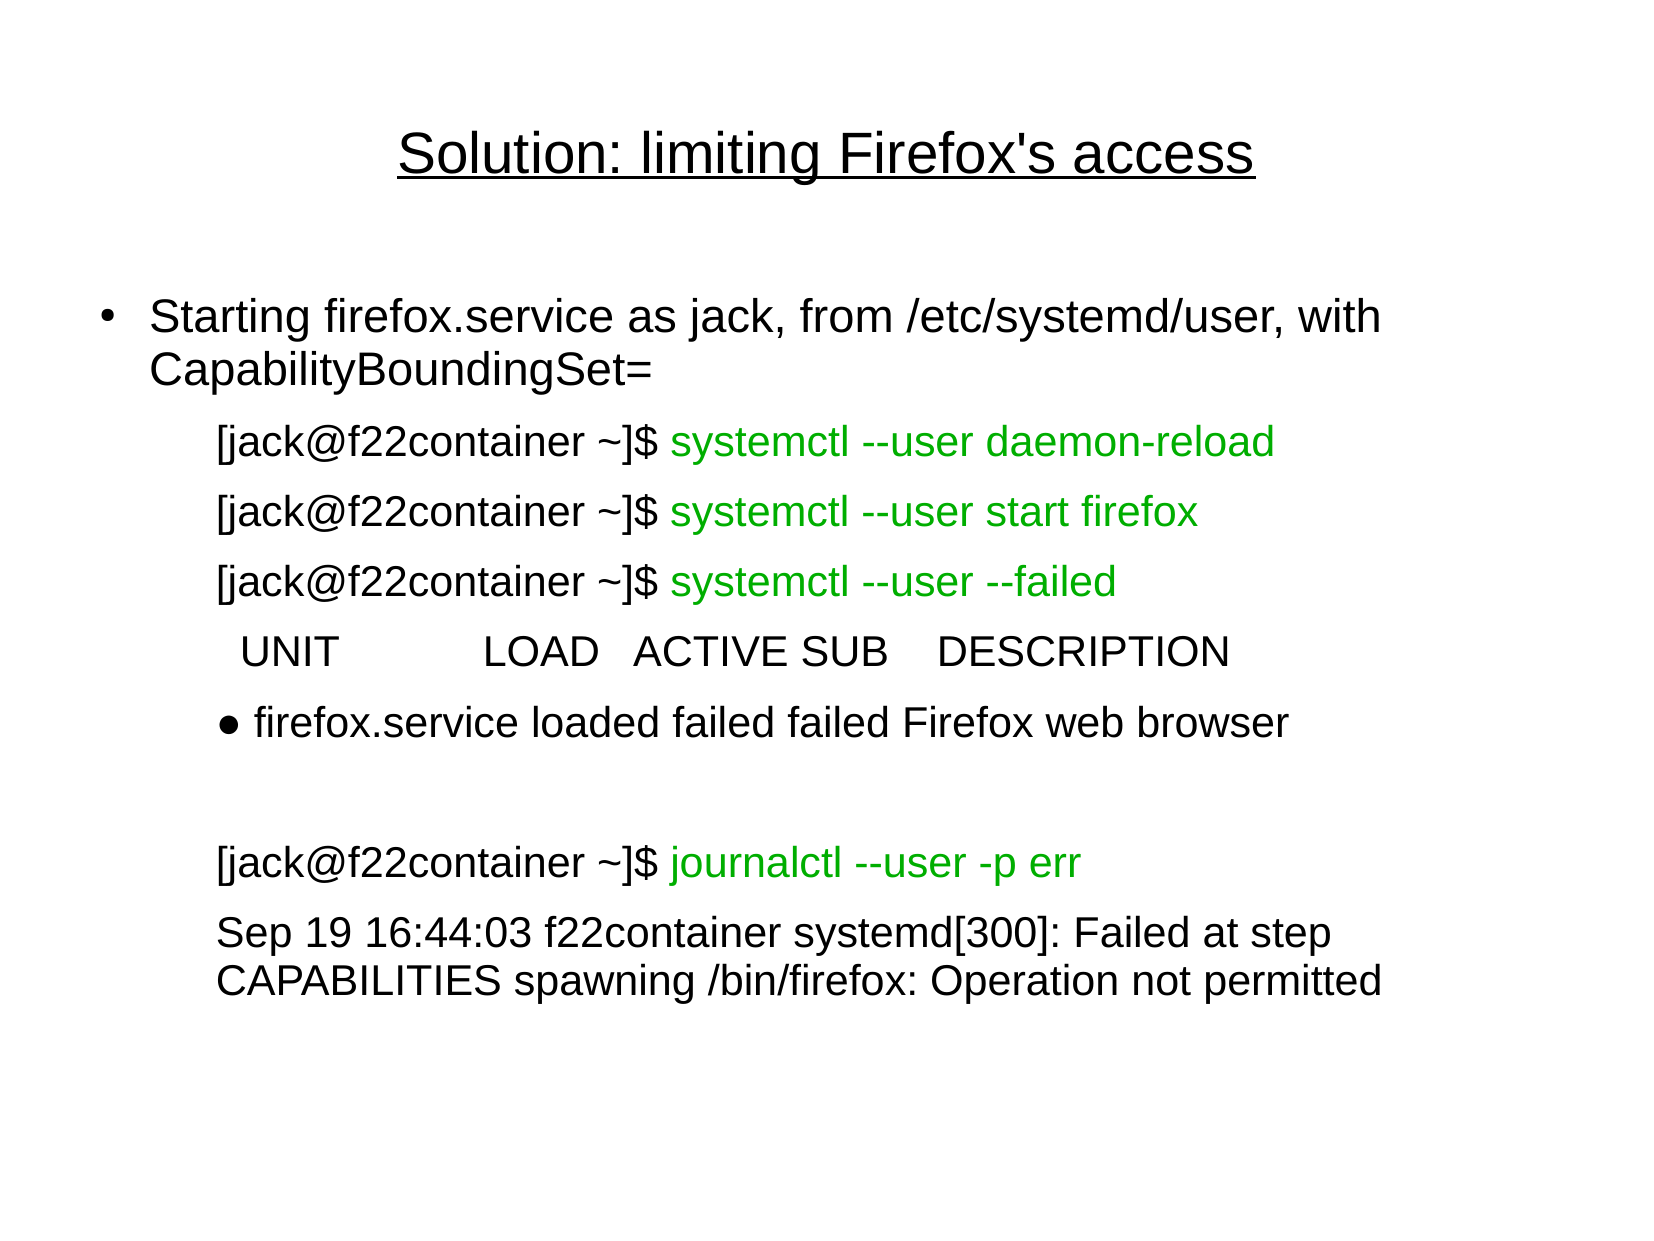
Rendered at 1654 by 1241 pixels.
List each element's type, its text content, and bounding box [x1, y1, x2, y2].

title Solution: limiting Firefox's access [82, 49, 1571, 257]
list Starting firefox.service as jack, from /etc/systemd/user, with CapabilityBoundingSet= [jack@f22container ~]$ systemctl --user daemon-reload [jack@f22container ~]$ systemctl --user start firefox [jack@f22container ~]$ systemctl --user --failed UNIT LOAD ACTIVE SUB DESCRIPTION ● firefox.service loaded failed failed Firefox web browser [jack@f22container ~]$ journalctl --user -p err Sep 19 16:44:03 f22container systemd[300]: Failed at step CAPABILITIES spawning /bin/firefox: Operation not permitted [82, 290, 1571, 1010]
